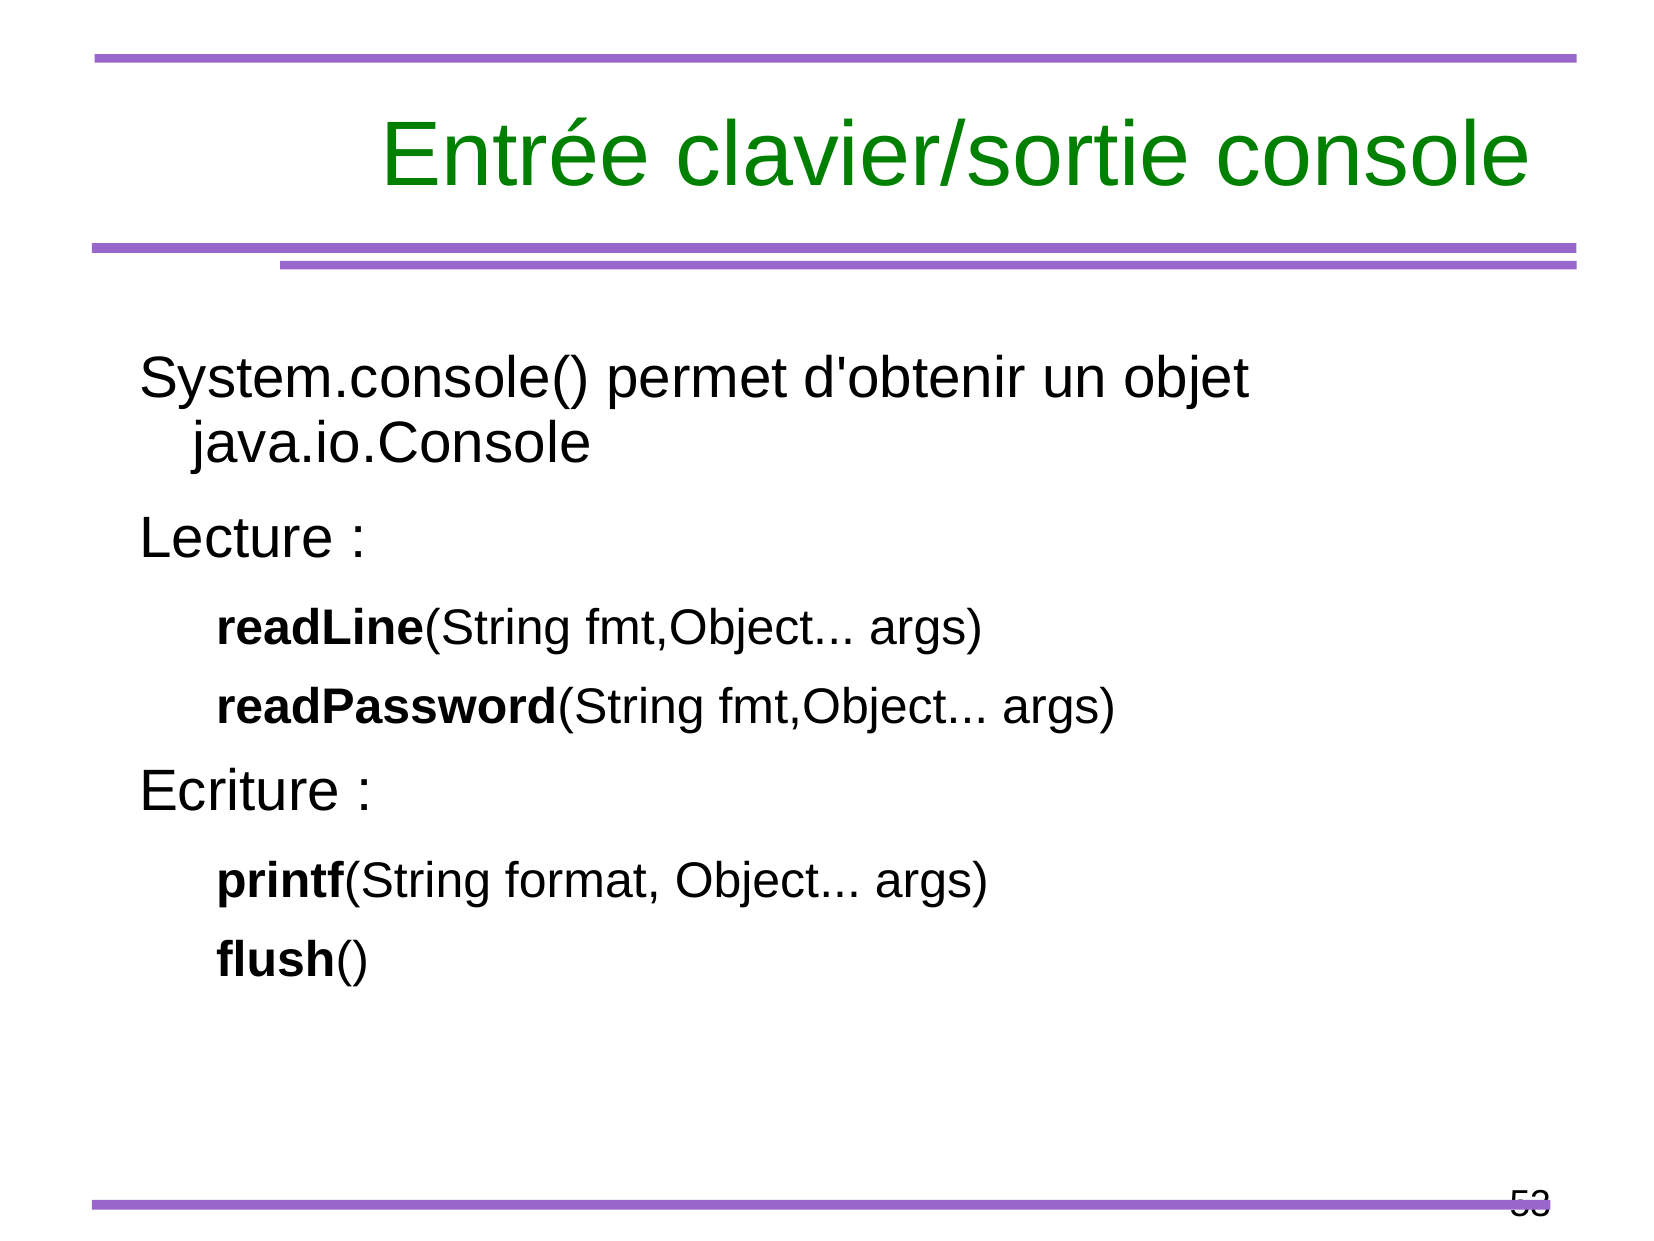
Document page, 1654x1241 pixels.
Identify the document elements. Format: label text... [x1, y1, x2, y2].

title Entrée clavier/sortie console [121, 49, 1534, 257]
list System.console() permet d'obtenir un objet java.io.Console Lecture : readLine(String fmt,Object... args) readPassword(String fmt,Object... args) Ecriture : printf(String format, Object... args) flush() [121, 344, 1534, 1153]
